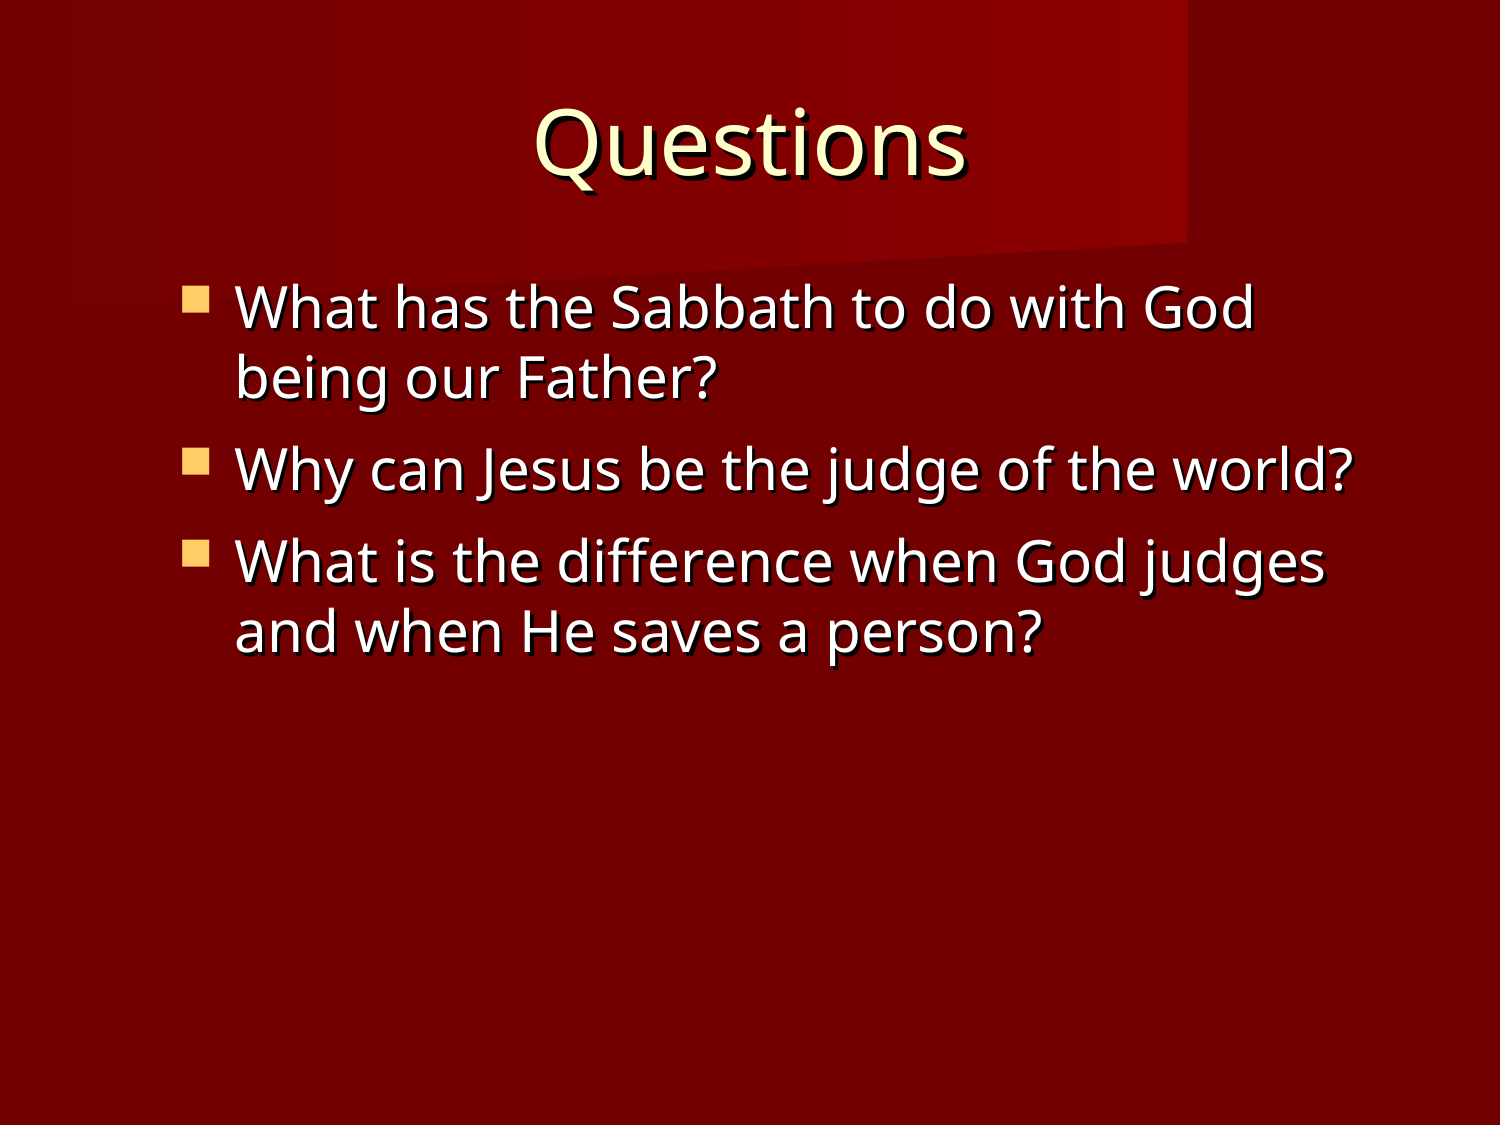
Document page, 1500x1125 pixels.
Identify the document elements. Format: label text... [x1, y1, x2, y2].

title Questions [75, 45, 1426, 233]
list What has the Sabbath to do with God being our Father? Why can Jesus be the judge of the world? What is the difference when God judges and when He saves a person? [163, 262, 1419, 1001]
